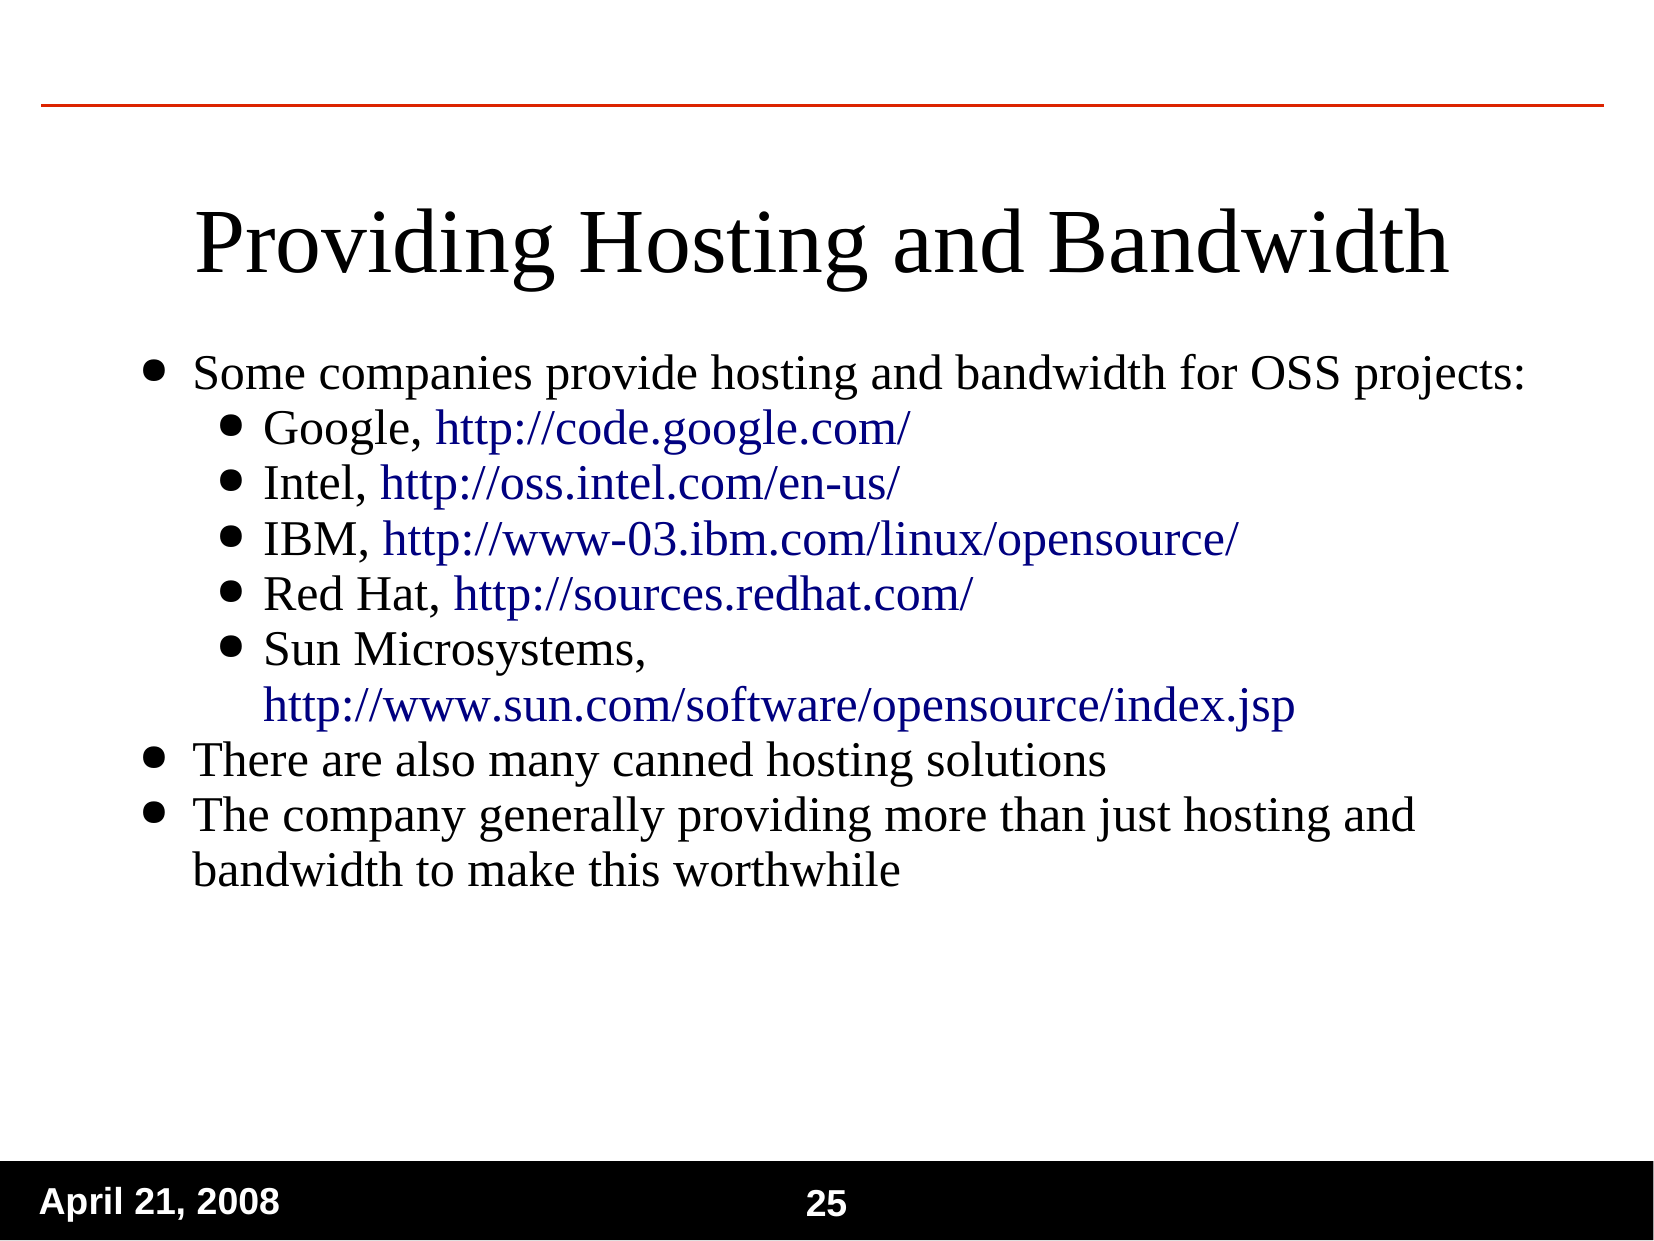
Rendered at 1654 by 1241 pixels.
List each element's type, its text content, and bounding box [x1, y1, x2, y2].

title Providing Hosting and Bandwidth [117, 137, 1530, 346]
list Some companies provide hosting and bandwidth for OSS projects: Google, http://code.google.com/ Intel, http://oss.intel.com/en-us/ IBM, http://www-03.ibm.com/linux/opensource/ Red Hat, http://sources.redhat.com/ Sun Microsystems, http://www.sun.com/software/opensource/index.jsp There are also many canned hosting solutions The company generally providing more than just hosting and bandwidth to make this worthwhile [121, 344, 1534, 1127]
